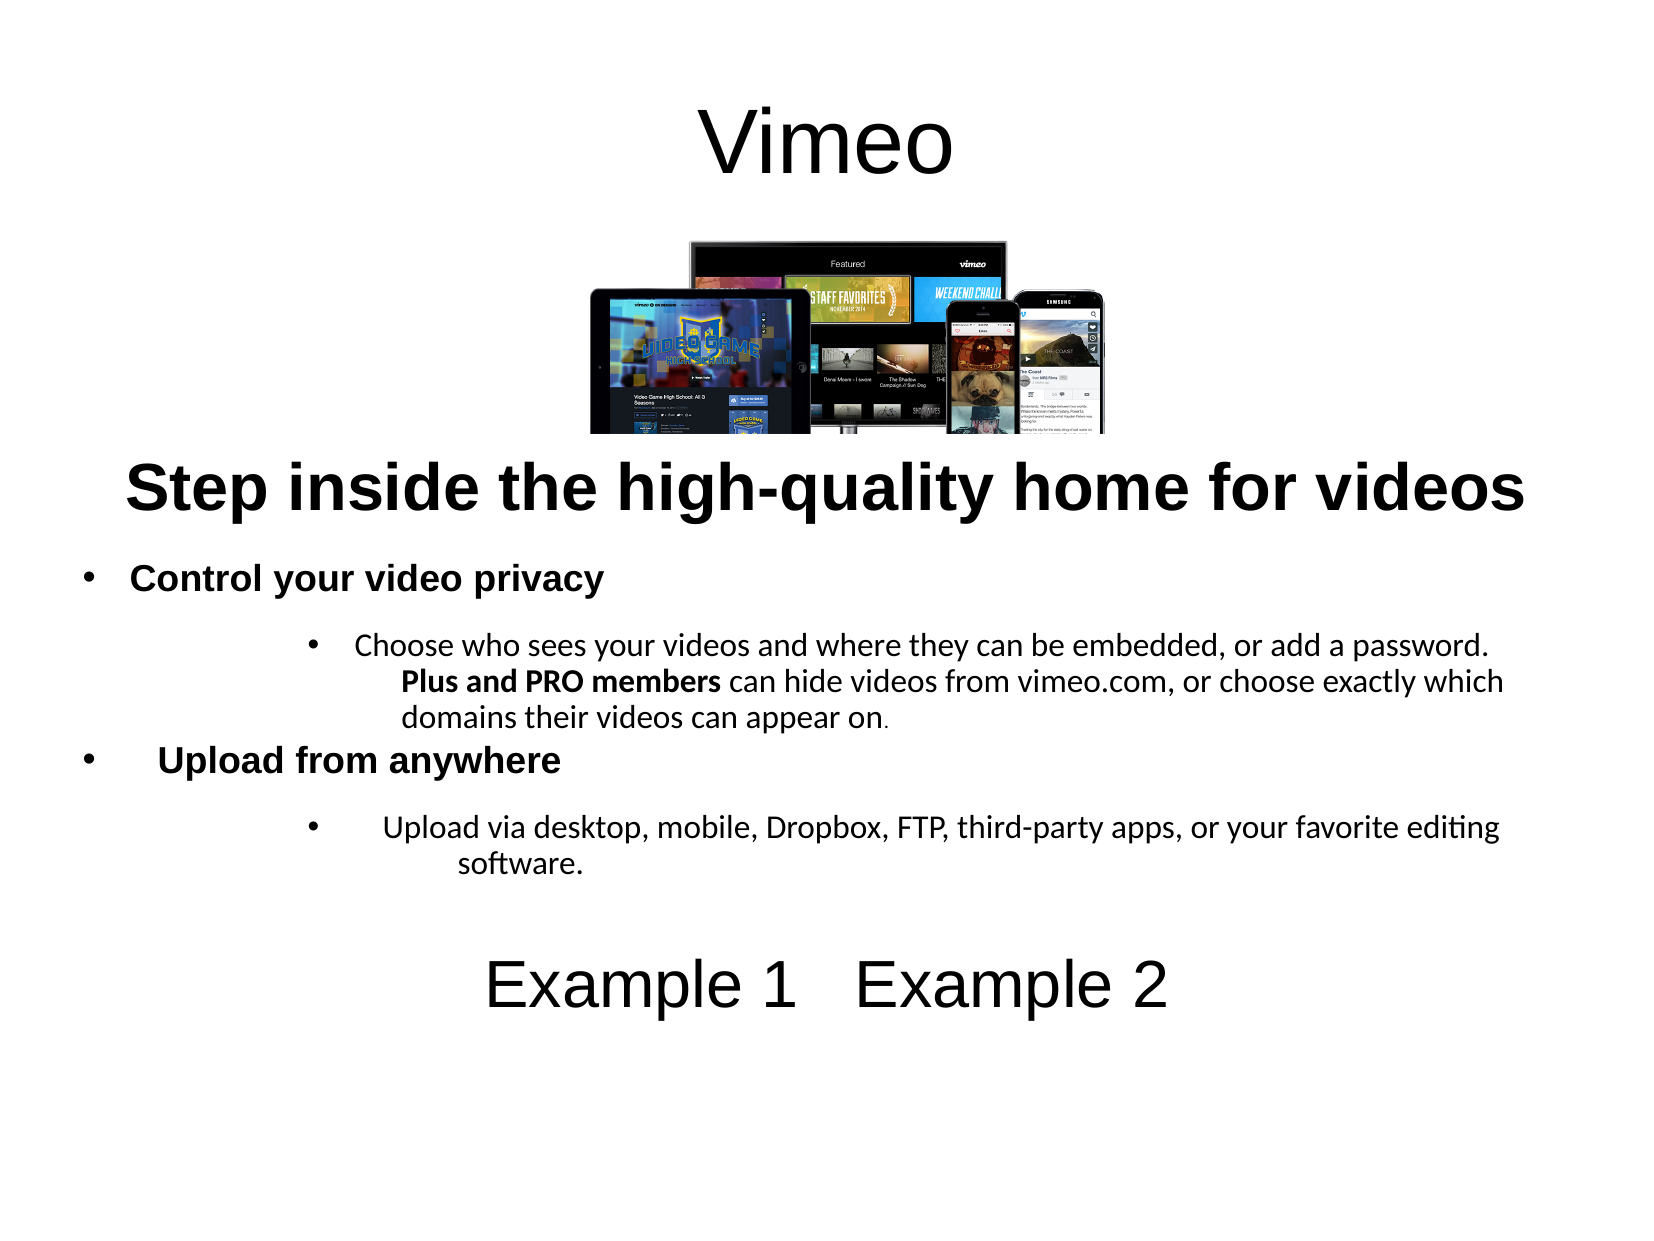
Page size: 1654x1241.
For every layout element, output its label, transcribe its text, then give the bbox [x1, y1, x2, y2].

picture [589, 225, 1105, 434]
title Vimeo [82, 49, 1571, 225]
list Step inside the high-quality home for videos Control your video privacy Choose who sees your videos and where they can be embedded, or add a password. Plus and PRO members can hide videos from vimeo.com, or choose exactly which domains their videos can appear on. Upload from anywhere Upload via desktop, mobile, Dropbox, FTP, third-party apps, or your favorite editing software. Example 1 Example 2 [82, 225, 1571, 1090]
